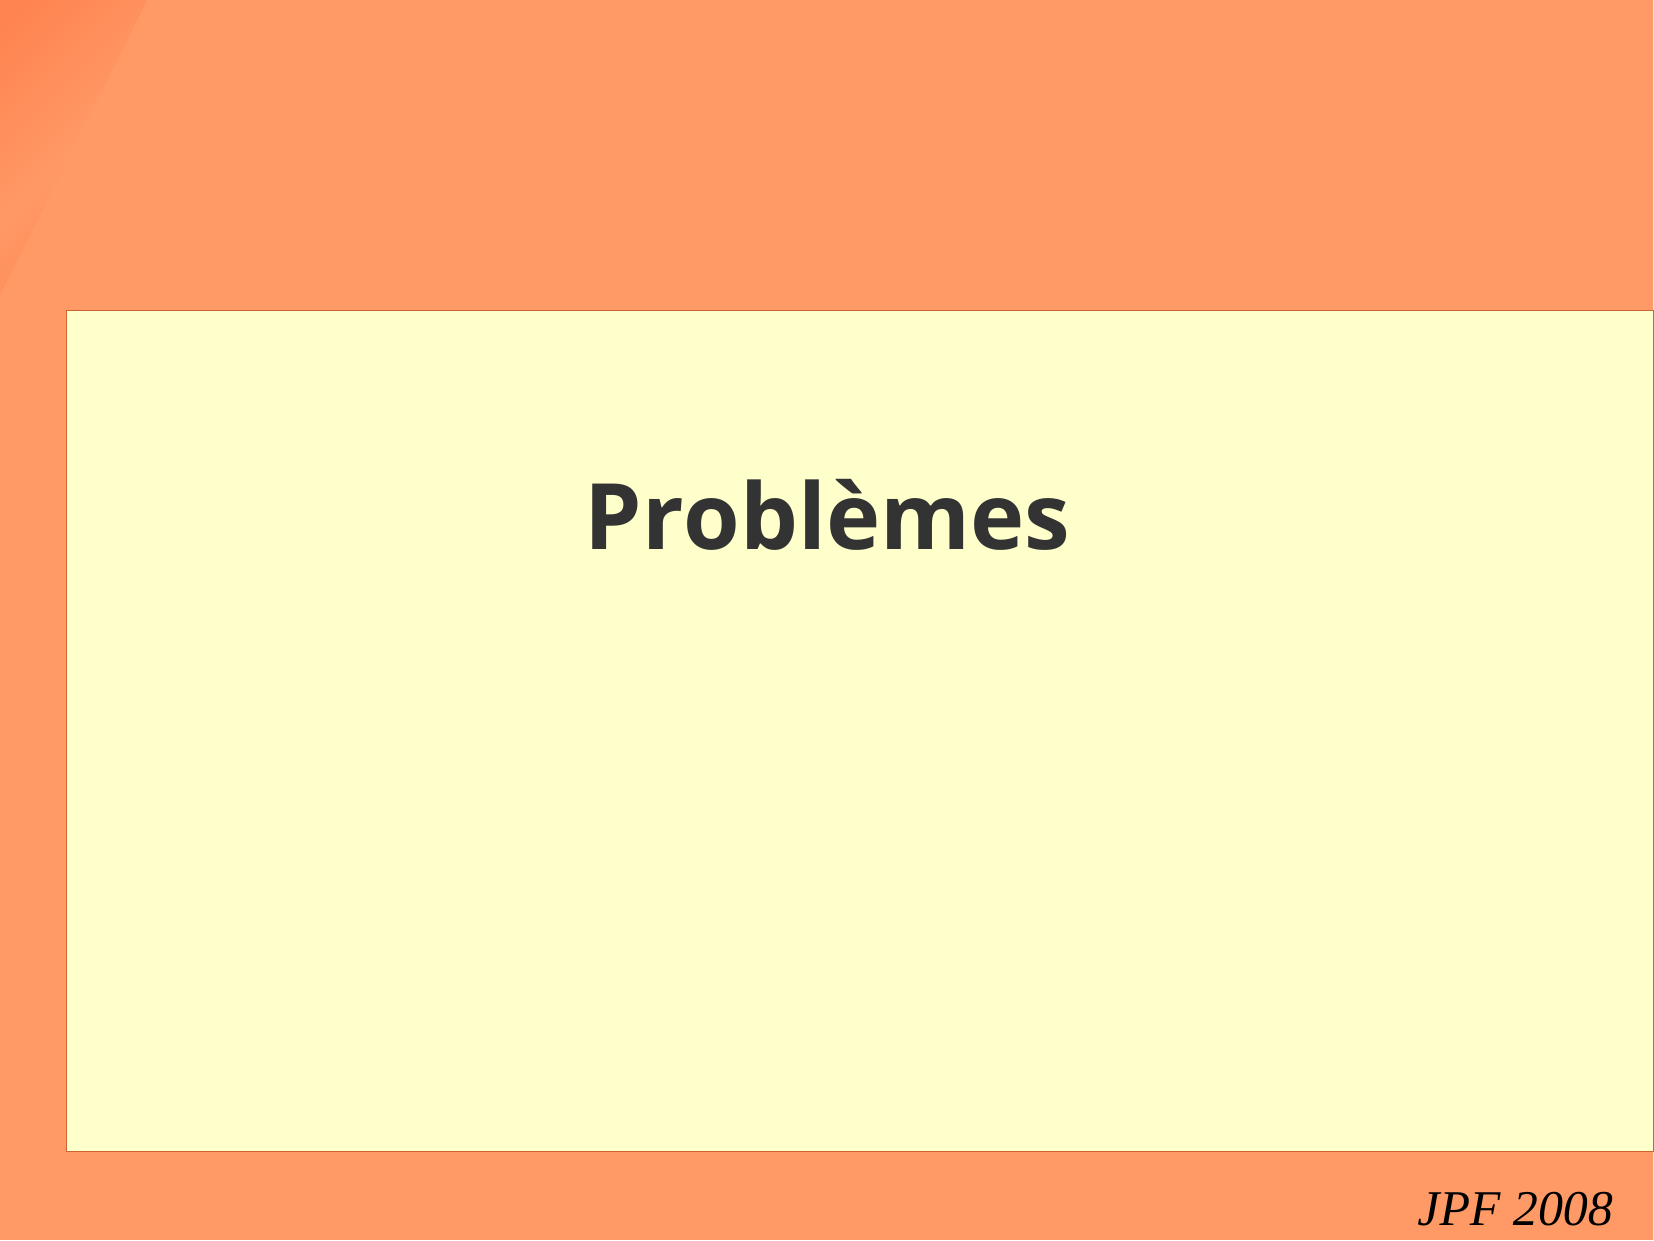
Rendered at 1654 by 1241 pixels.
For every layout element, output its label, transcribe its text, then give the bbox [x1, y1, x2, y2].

title Problèmes [121, 410, 1534, 618]
